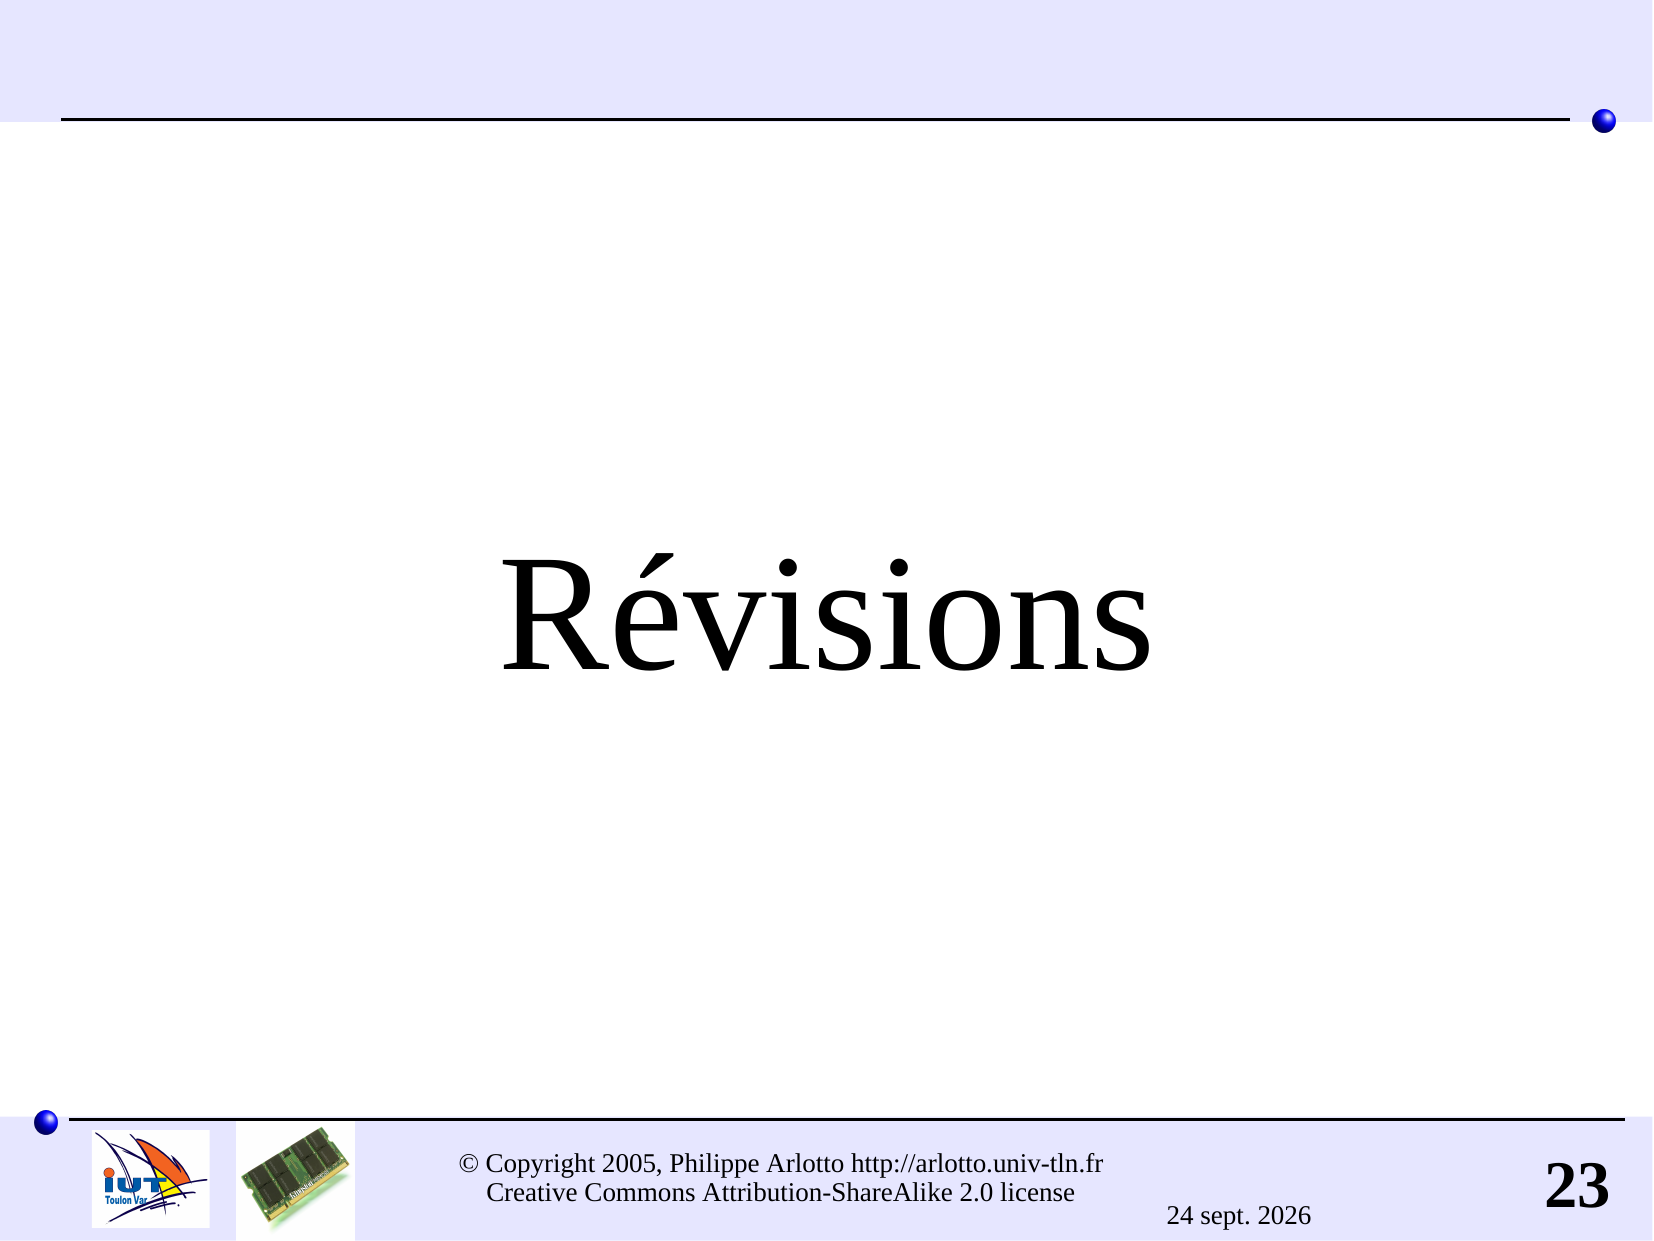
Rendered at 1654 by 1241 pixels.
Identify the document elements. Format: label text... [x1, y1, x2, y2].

picture [236, 1121, 355, 1241]
subtitle Révisions [121, 188, 1534, 1039]
